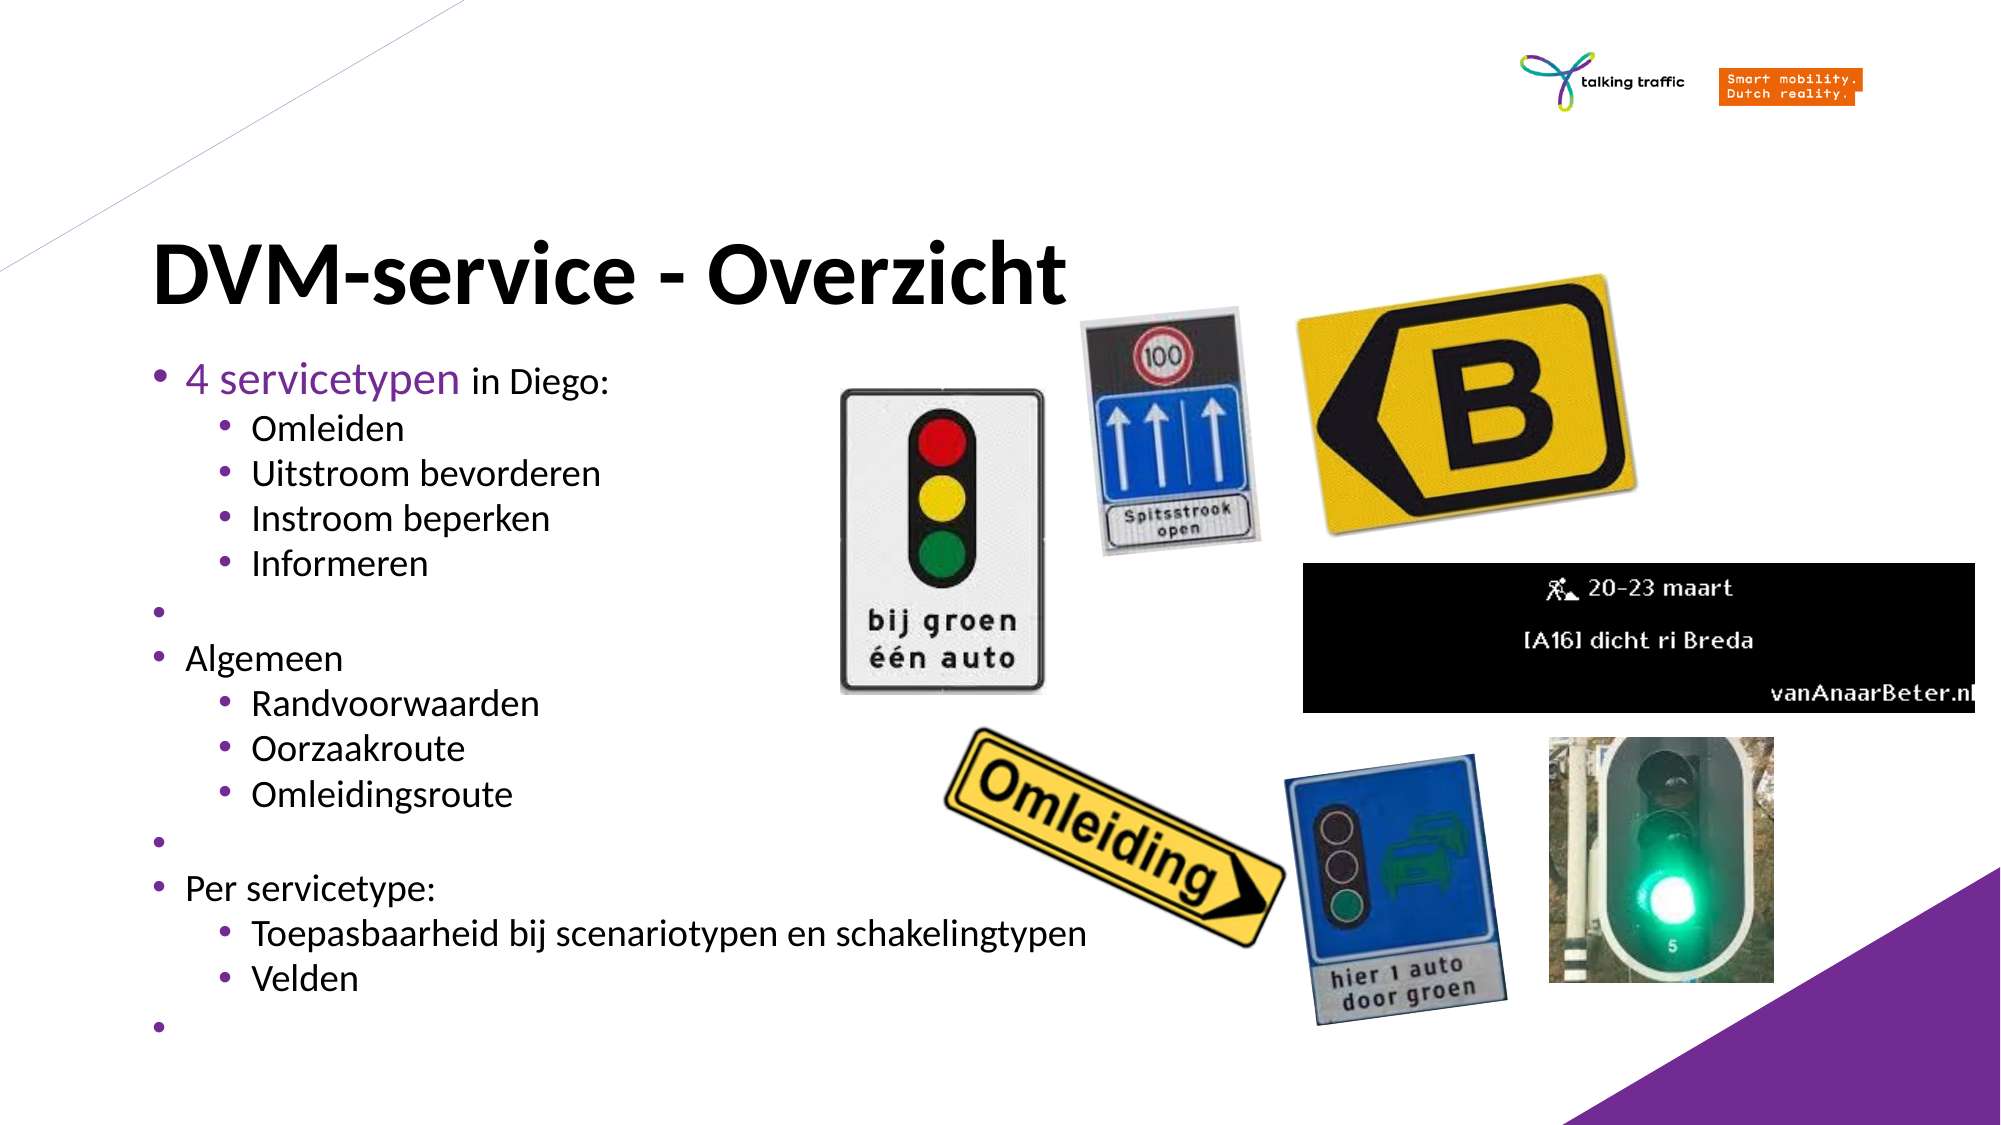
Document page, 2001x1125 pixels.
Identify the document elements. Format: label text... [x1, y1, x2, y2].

title DVM-service - Overzicht [137, 165, 1863, 332]
picture [1293, 271, 1640, 539]
picture [934, 719, 1293, 955]
picture [1549, 737, 1774, 983]
list 4 servicetypen in Diego: Omleiden Uitstroom bevorderen Instroom beperken Informeren Algemeen Randvoorwaarden Oorzaakroute Omleidingsroute Per servicetype: Toepasbaarheid bij scenariotypen en schakelingtypen Velden [137, 356, 1436, 1014]
picture [1283, 753, 1508, 1026]
text_box 49 [1412, 1042, 1863, 1103]
picture [1079, 305, 1262, 557]
picture [1303, 563, 1975, 713]
picture [840, 388, 1047, 695]
